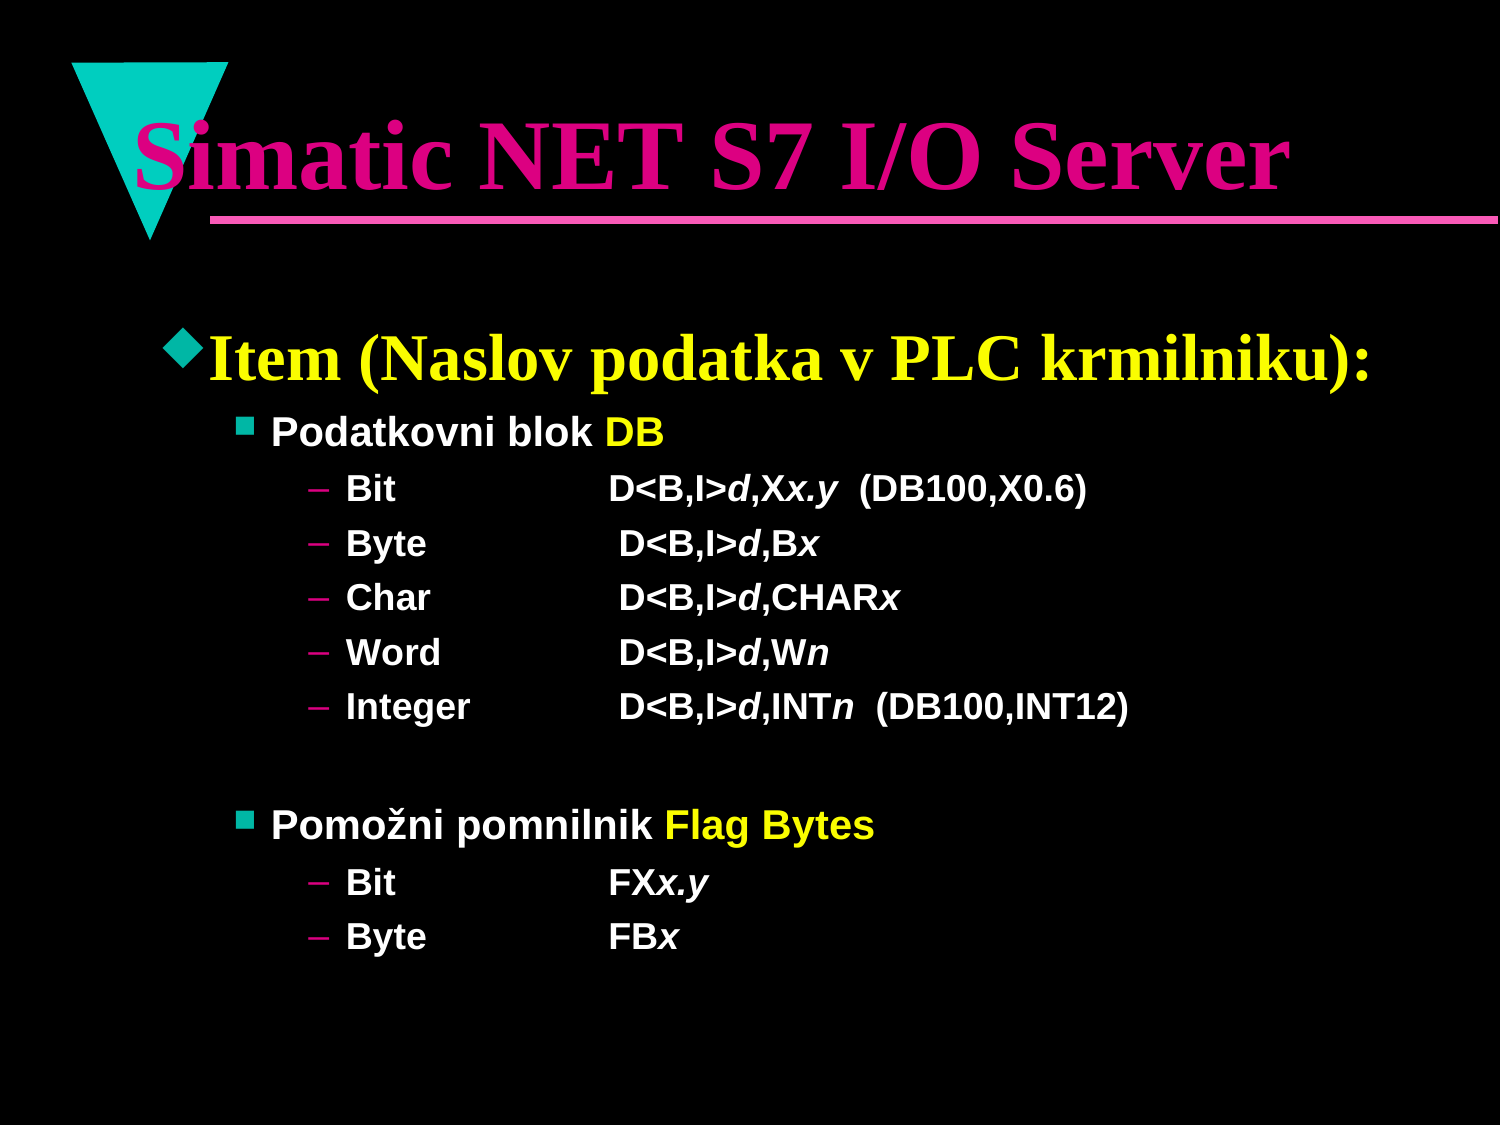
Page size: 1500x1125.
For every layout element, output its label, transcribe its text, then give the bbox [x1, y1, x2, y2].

title Simatic NET S7 I/O Server [117, 63, 1500, 251]
list Item (Naslov podatka v PLC krmilniku): Podatkovni blok DB Bit D<B,I>d,Xx.y (DB100,X0.6) Byte D<B,I>d,Bx Char D<B,I>d,CHARx Word D<B,I>d,Wn Integer D<B,I>d,INTn (DB100,INT12) Pomožni pomnilnik Flag Bytes Bit FXx.y Byte FBx [143, 314, 1476, 990]
